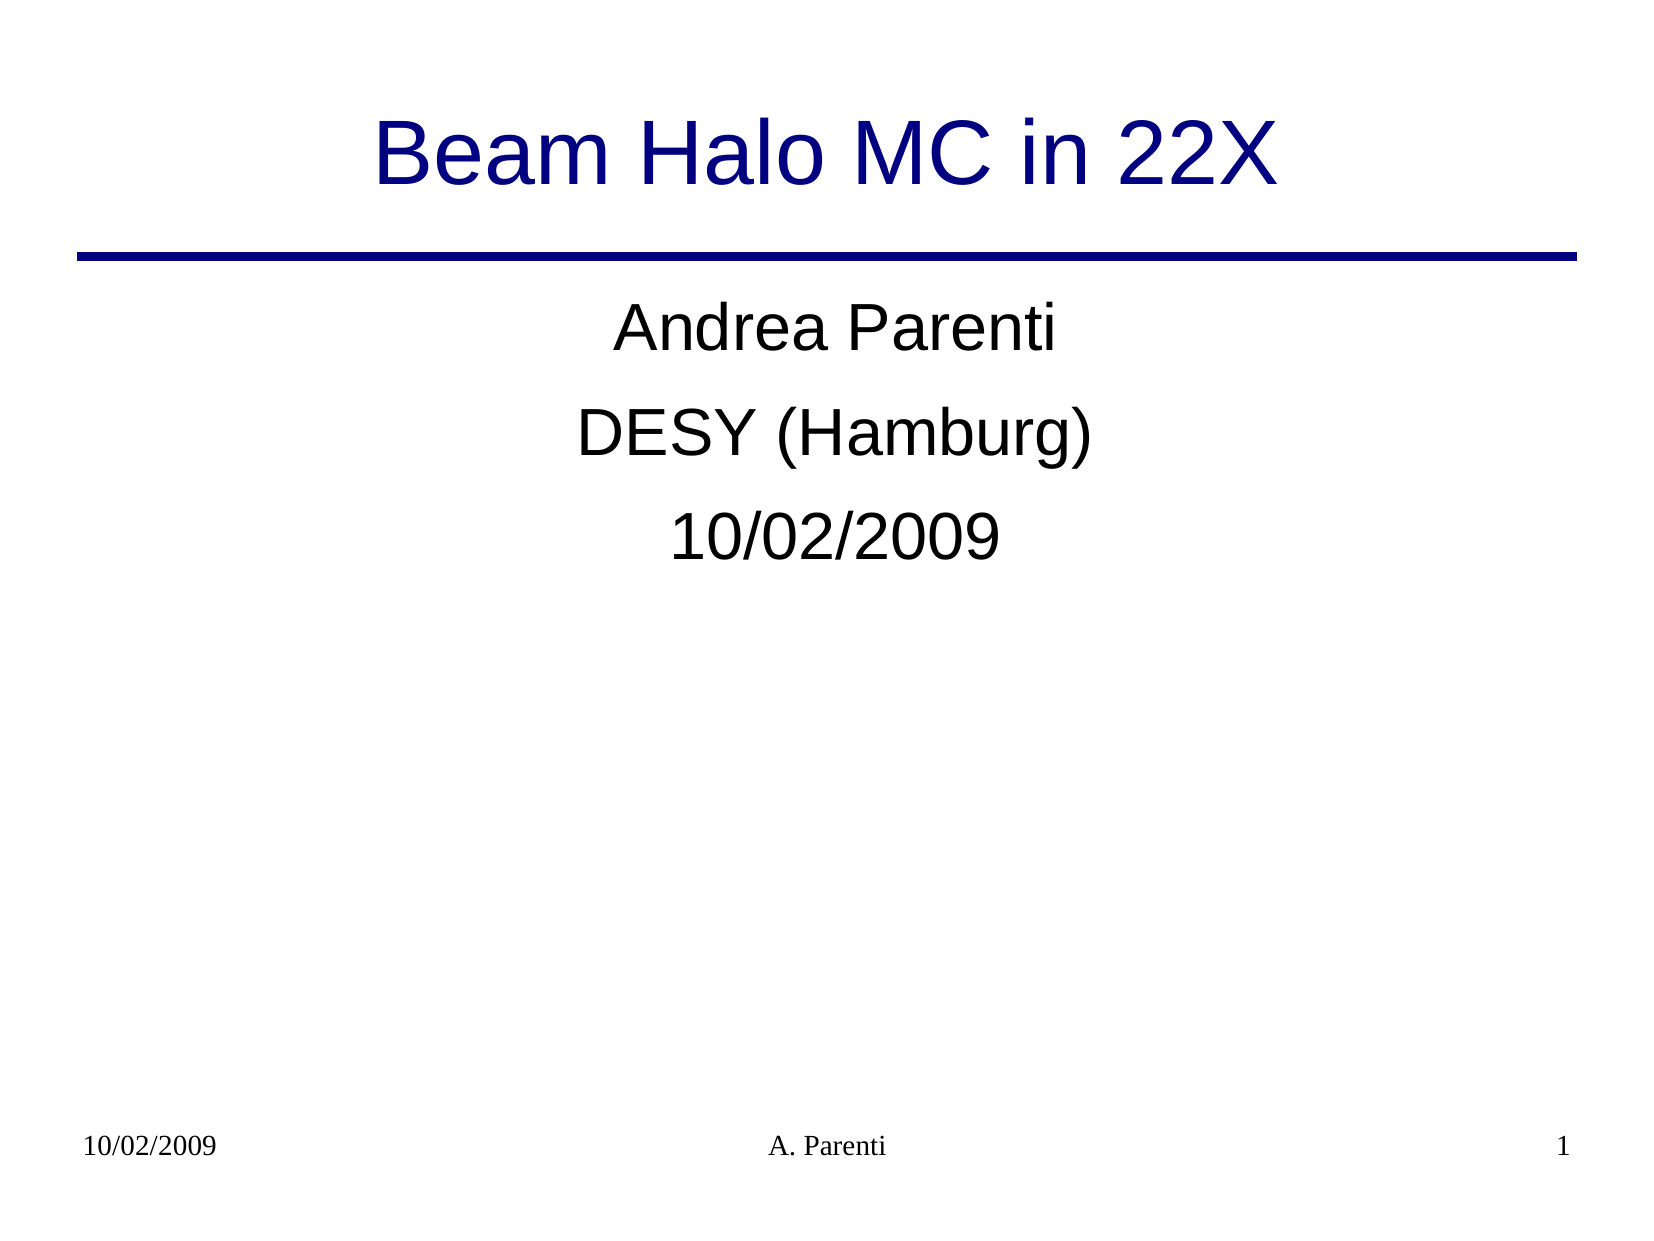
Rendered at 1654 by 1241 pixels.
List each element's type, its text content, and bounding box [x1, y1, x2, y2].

title Beam Halo MC in 22X [82, 56, 1571, 250]
list Andrea Parenti DESY (Hamburg) 10/02/2009 [82, 290, 1571, 1094]
